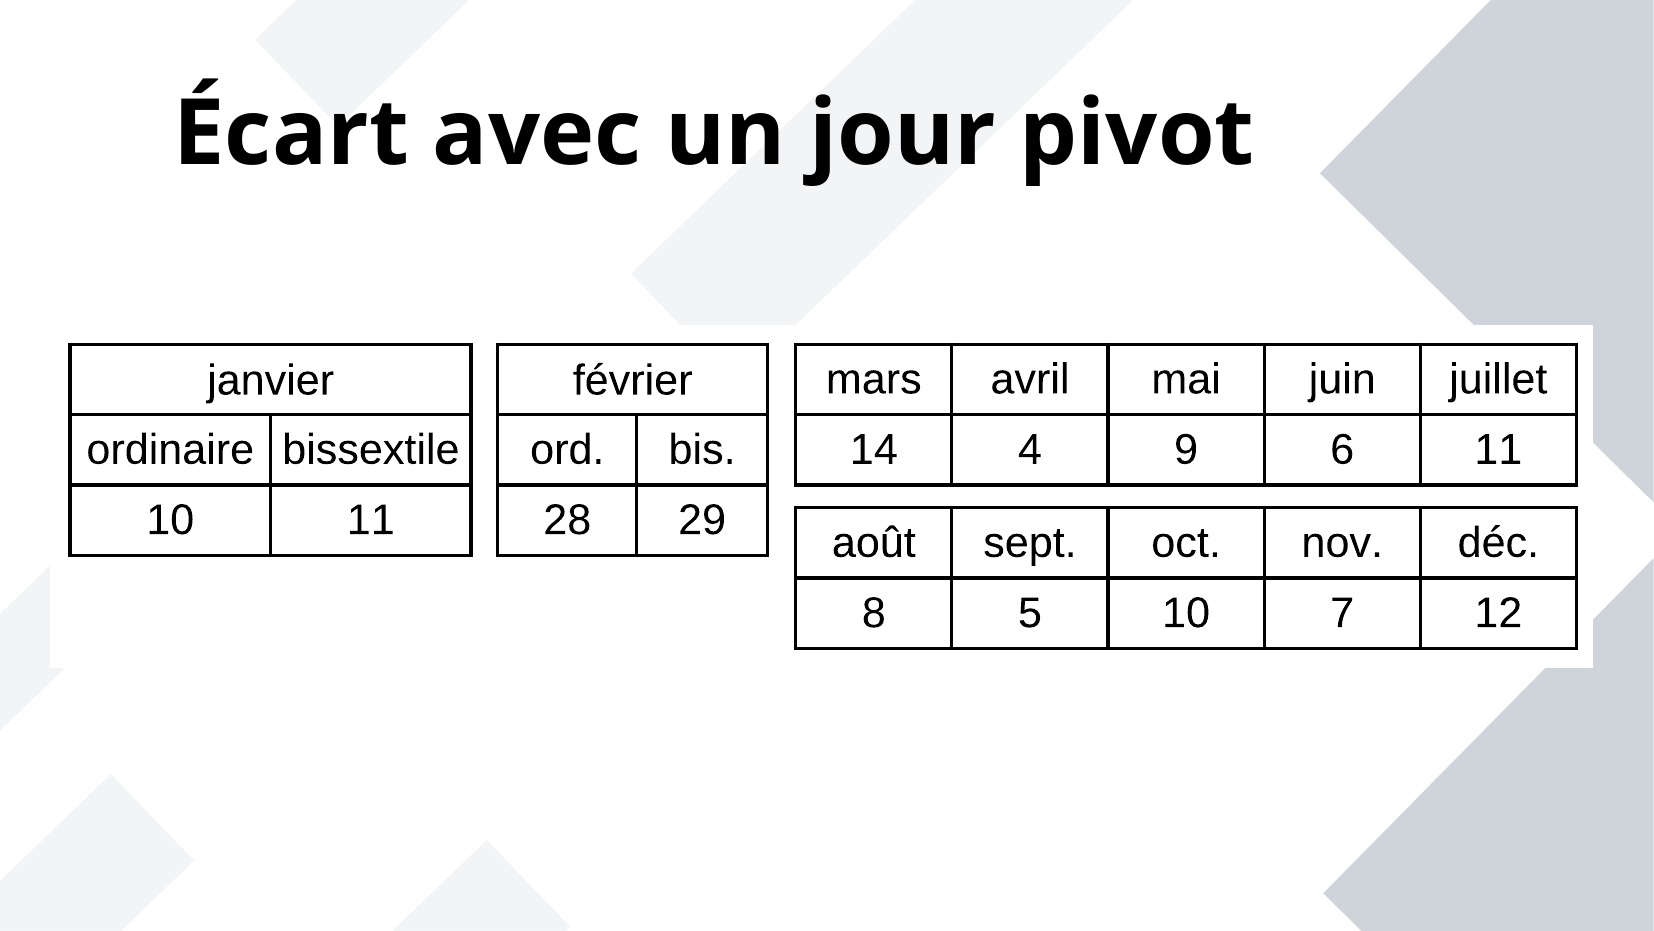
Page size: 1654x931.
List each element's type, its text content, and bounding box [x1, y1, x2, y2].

title Écart avec un jour pivot [0, 51, 1459, 207]
picture [50, 324, 1594, 668]
